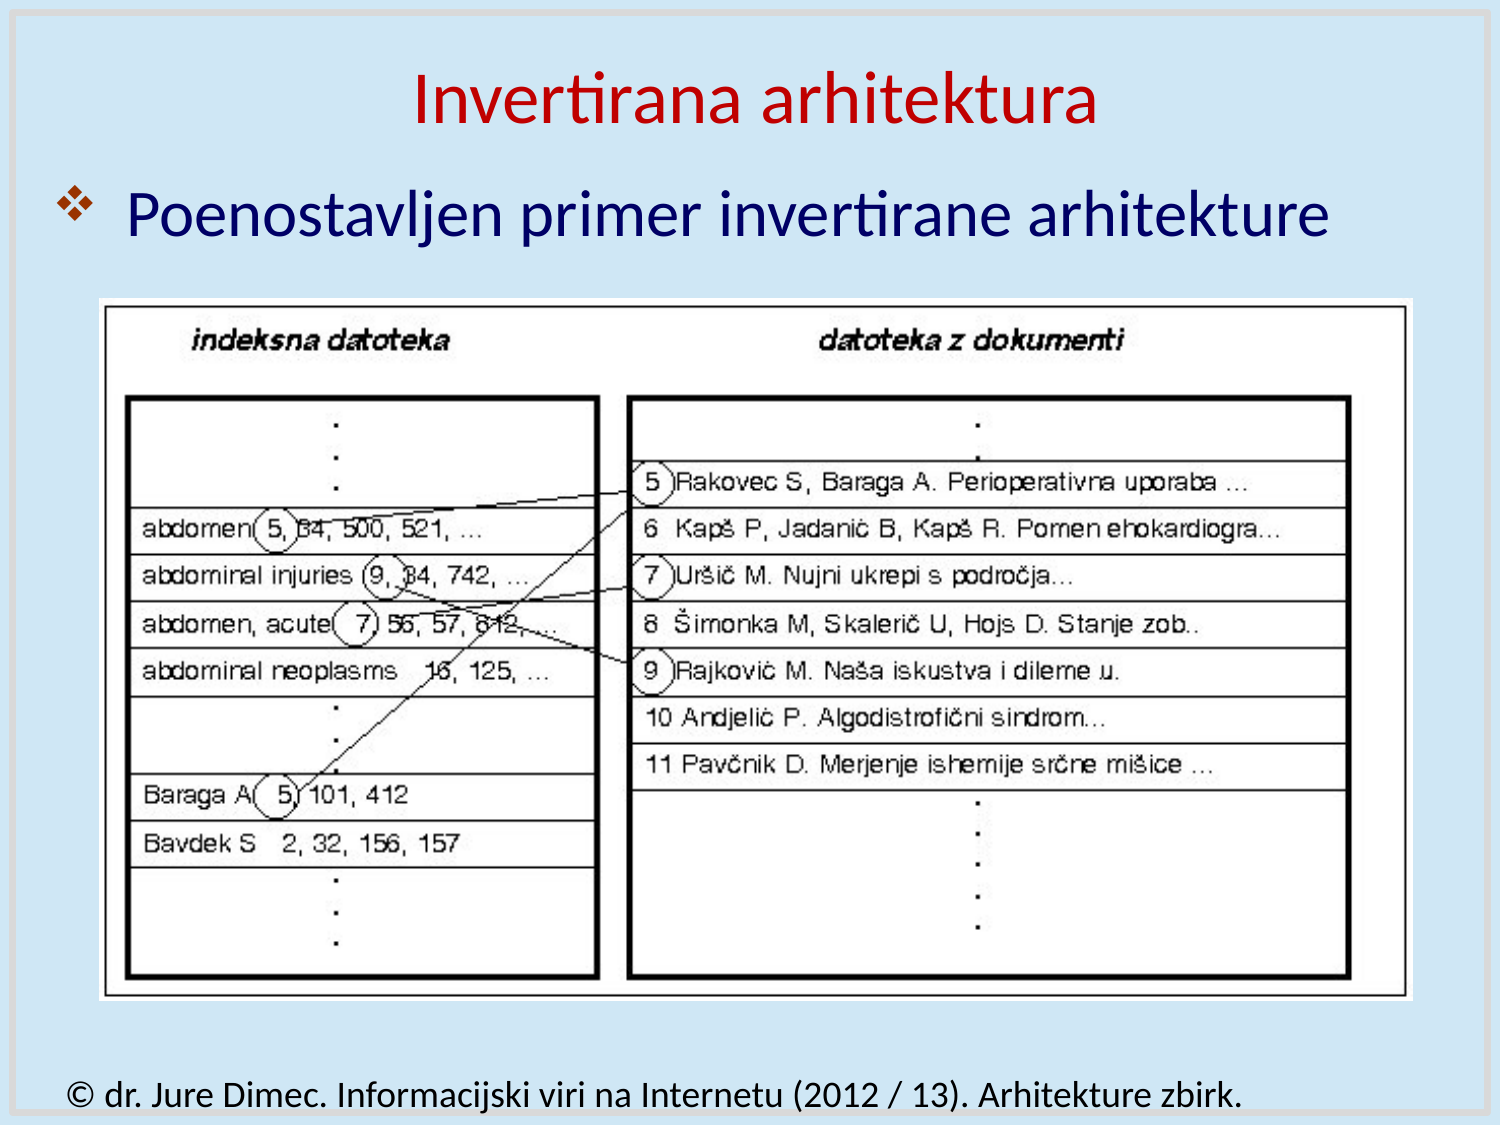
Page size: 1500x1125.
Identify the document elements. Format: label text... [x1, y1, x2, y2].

footer © dr. Jure Dimec. Informacijski viri na Internetu (2012 / 13). Arhitekture zbirk. [50, 1062, 1300, 1103]
title Invertirana arhitektura [37, 37, 1475, 150]
list Poenostavljen primer invertirane arhitekture [37, 162, 1475, 1050]
picture [99, 298, 1413, 1001]
